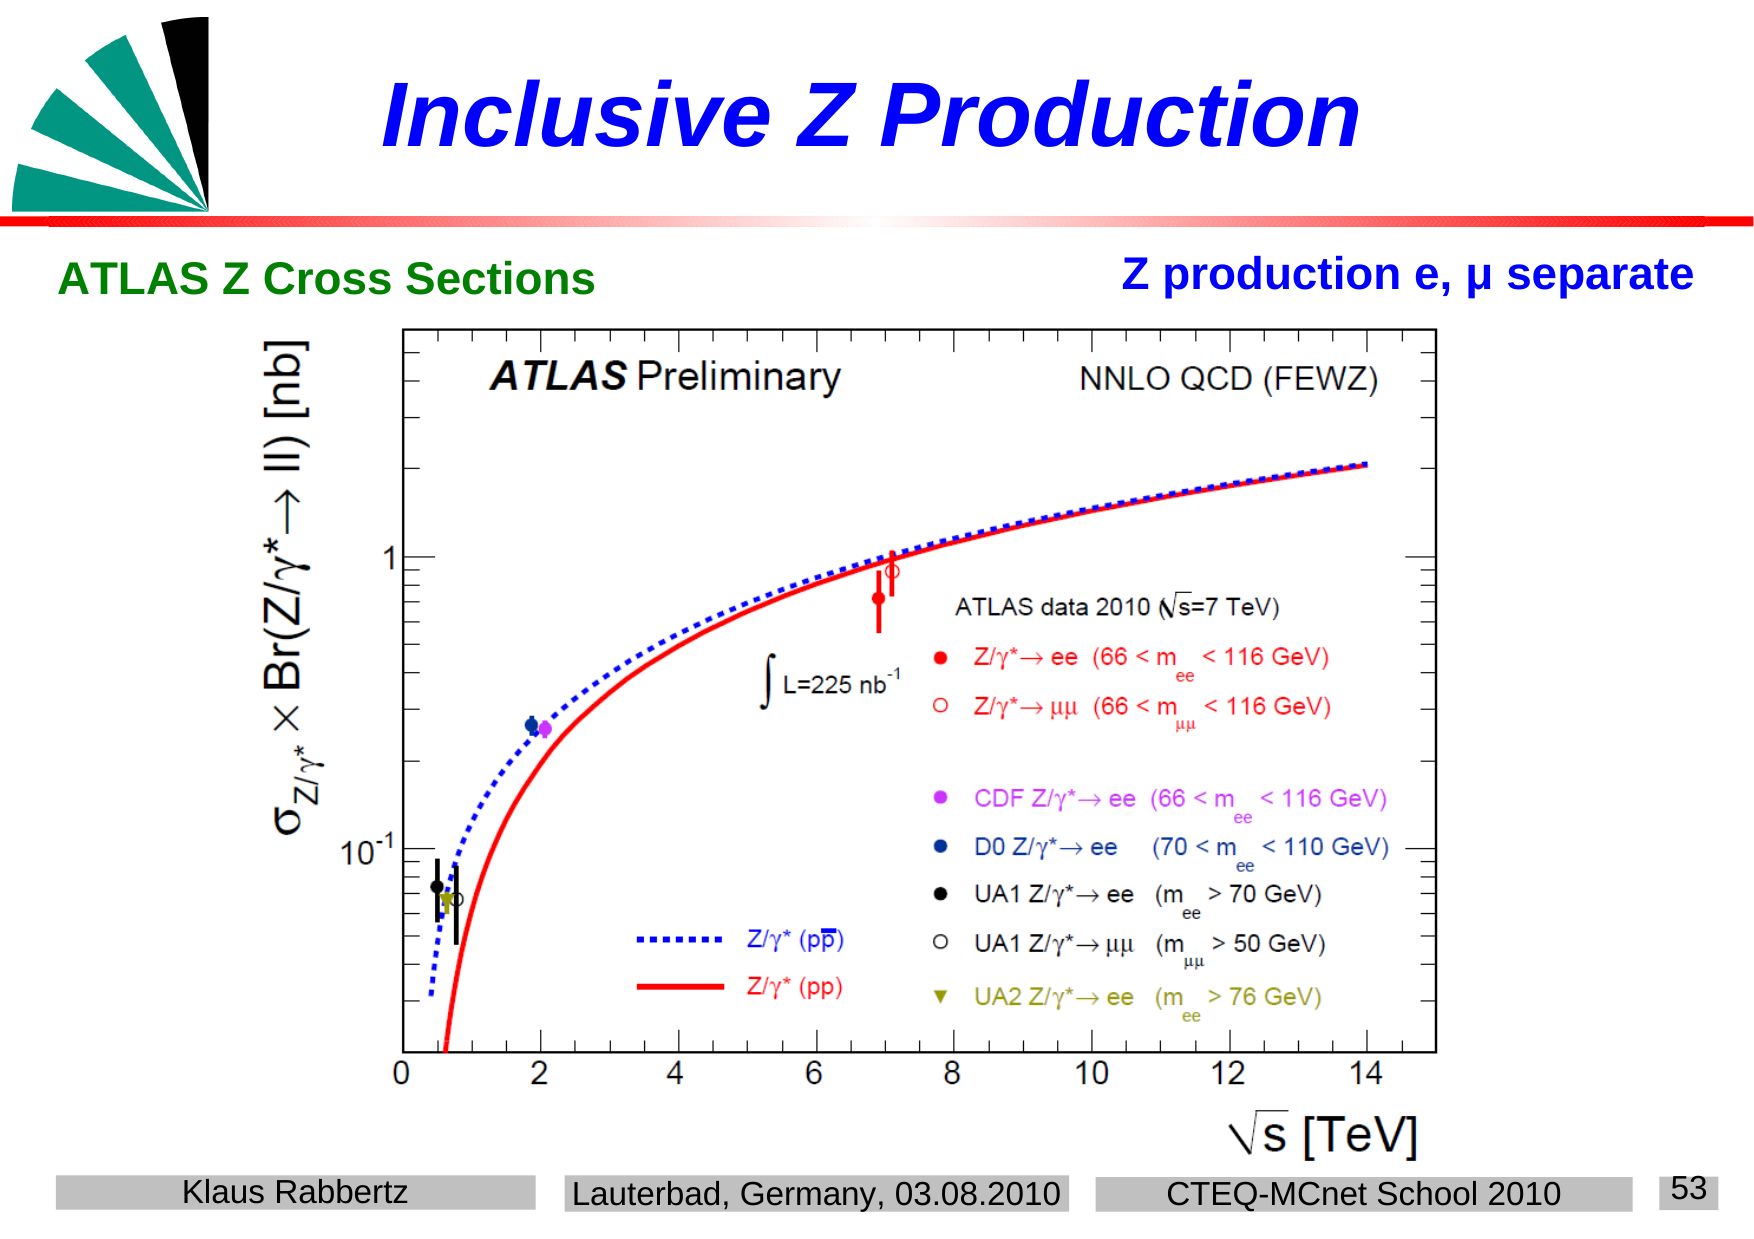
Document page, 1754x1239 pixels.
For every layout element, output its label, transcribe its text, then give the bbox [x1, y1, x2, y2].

title Inclusive Z Production [220, 16, 1525, 213]
picture [251, 312, 1455, 1174]
picture [12, 17, 209, 214]
text_box ATLAS Z Cross Sections [45, 247, 609, 312]
text_box Z production e, μ separate [1109, 242, 1707, 307]
